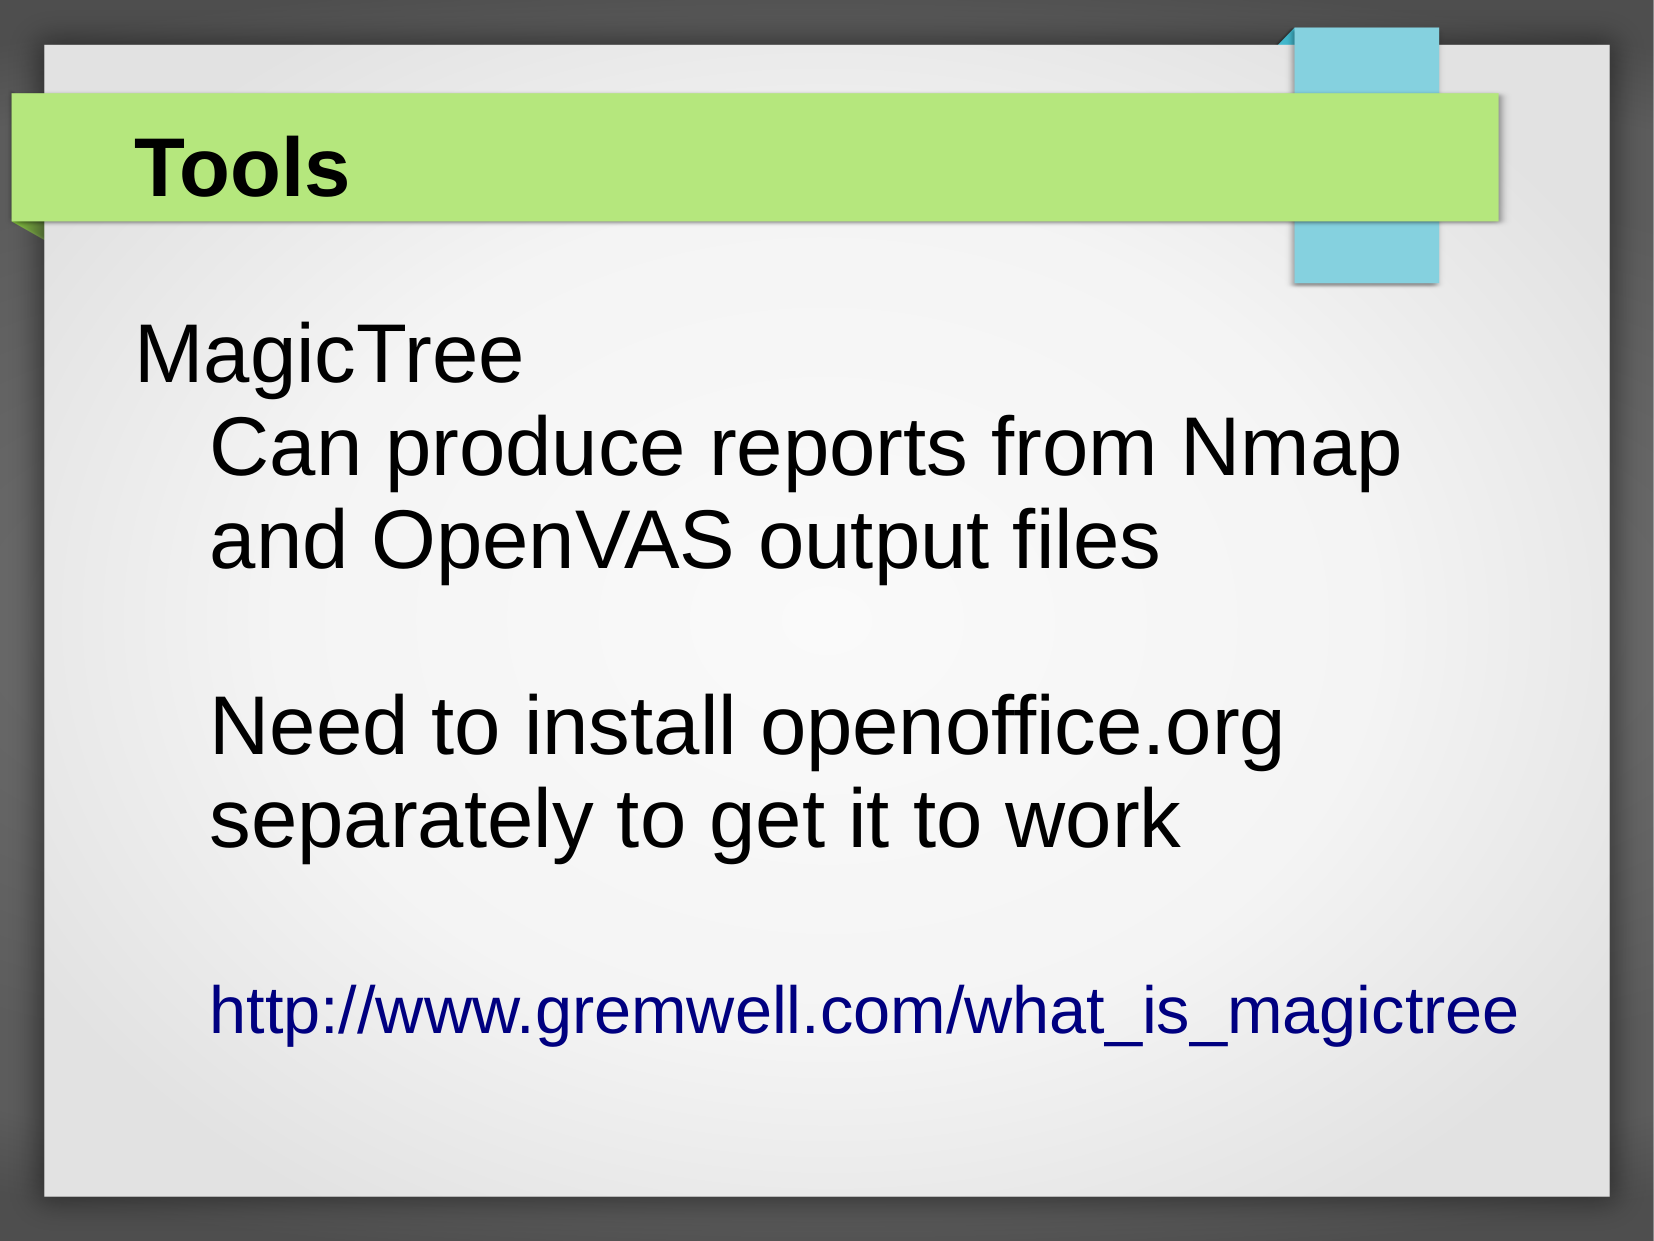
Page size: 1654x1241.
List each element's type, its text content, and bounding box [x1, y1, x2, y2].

picture [0, 0, 1654, 1241]
text_box Tools MagicTree Can produce reports from Nmap and OpenVAS output files Need to install openoffice.org separately to get it to work http://www.gremwell.com/what_is_magictree [120, 114, 1536, 1153]
